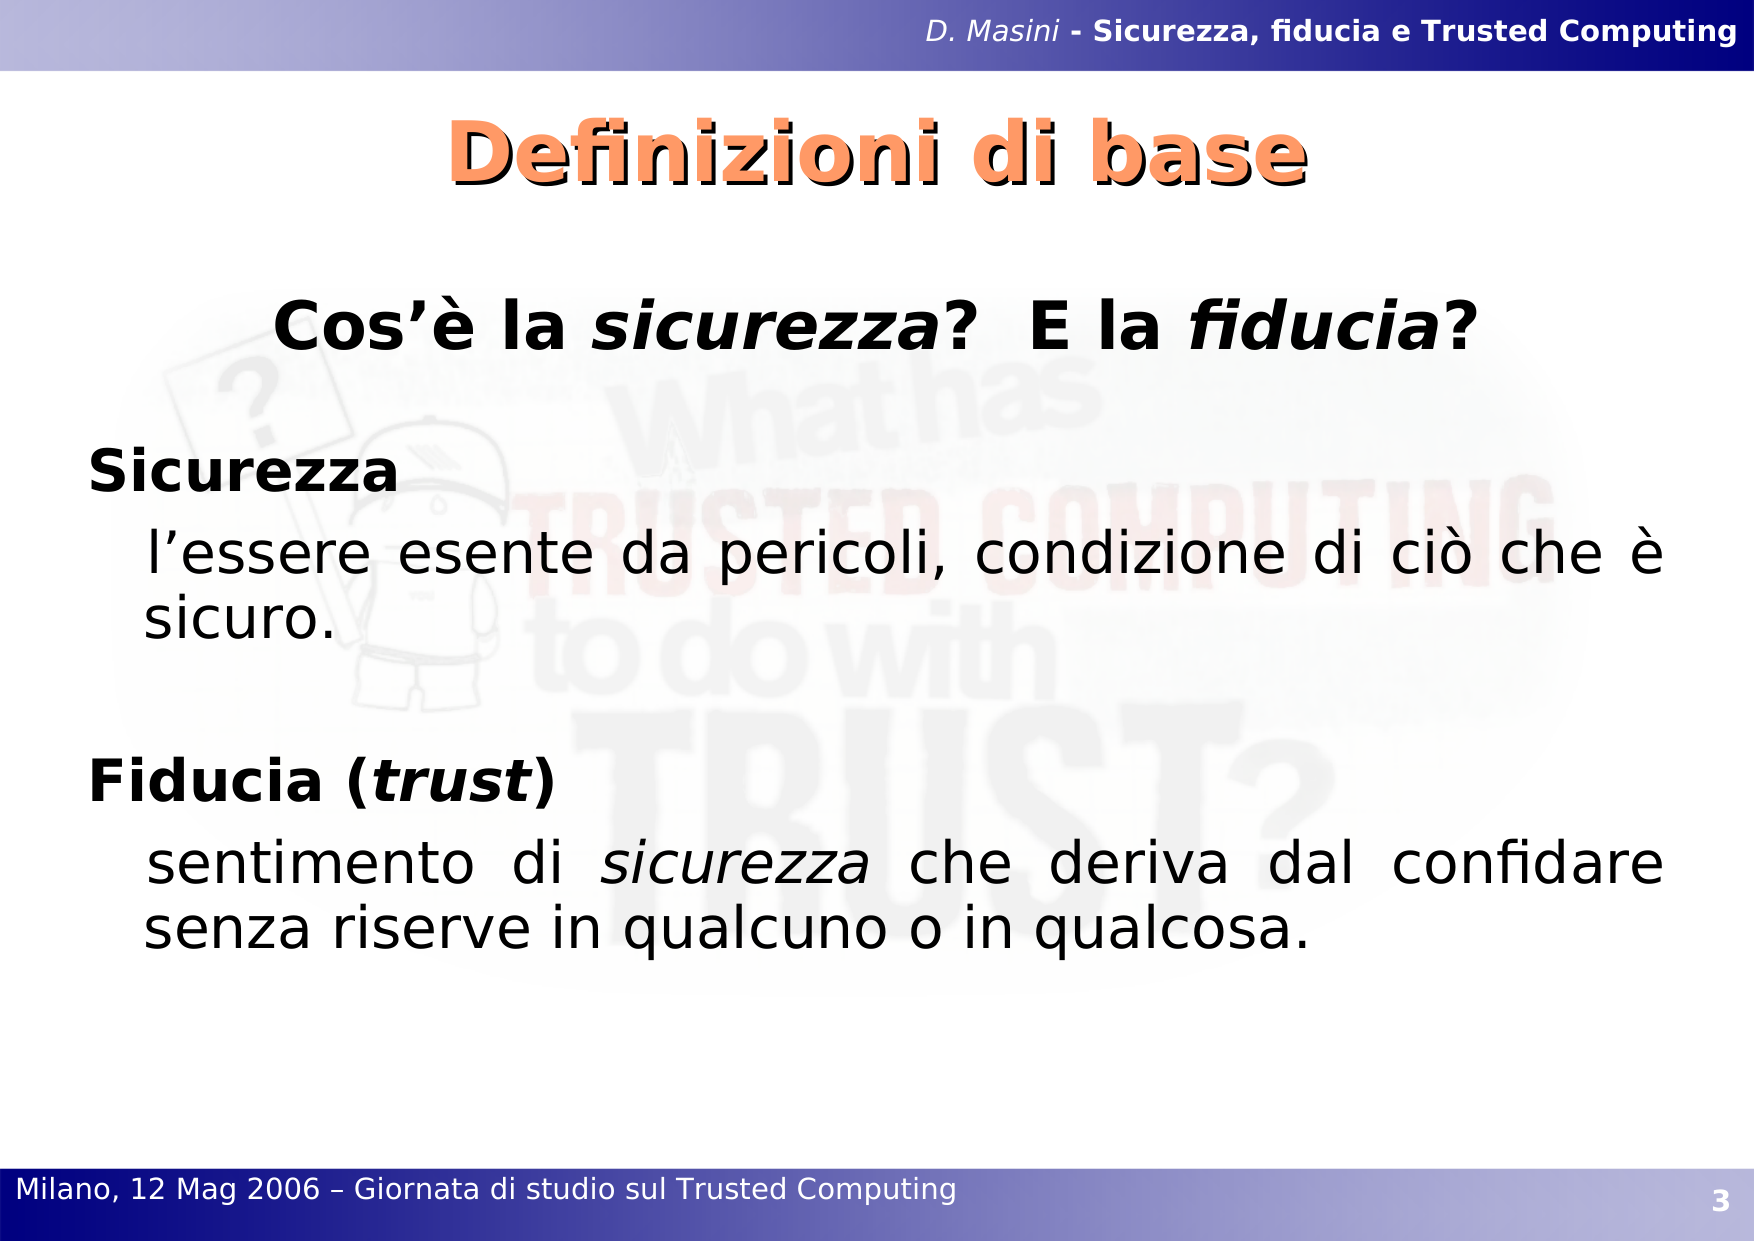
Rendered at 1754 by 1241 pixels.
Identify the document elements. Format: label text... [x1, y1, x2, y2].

title Definizioni di base [87, 49, 1667, 257]
text_box D. Masini - Sicurezza, fiducia e Trusted Computing [602, 7, 1754, 63]
text_box Milano, 12 Mag 2006 – Giornata di studio sul Trusted Computing [0, 1175, 1314, 1234]
text_box <numero> [1641, 1185, 1732, 1223]
picture [0, 0, 1754, 1241]
list Cos’è la sicurezza? E la fiducia? Sicurezza l’essere esente da pericoli, condizione di ciò che è sicuro. Fiducia (trust) sentimento di sicurezza che deriva dal confidare senza riserve in qualcuno o in qualcosa. [87, 289, 1667, 1108]
